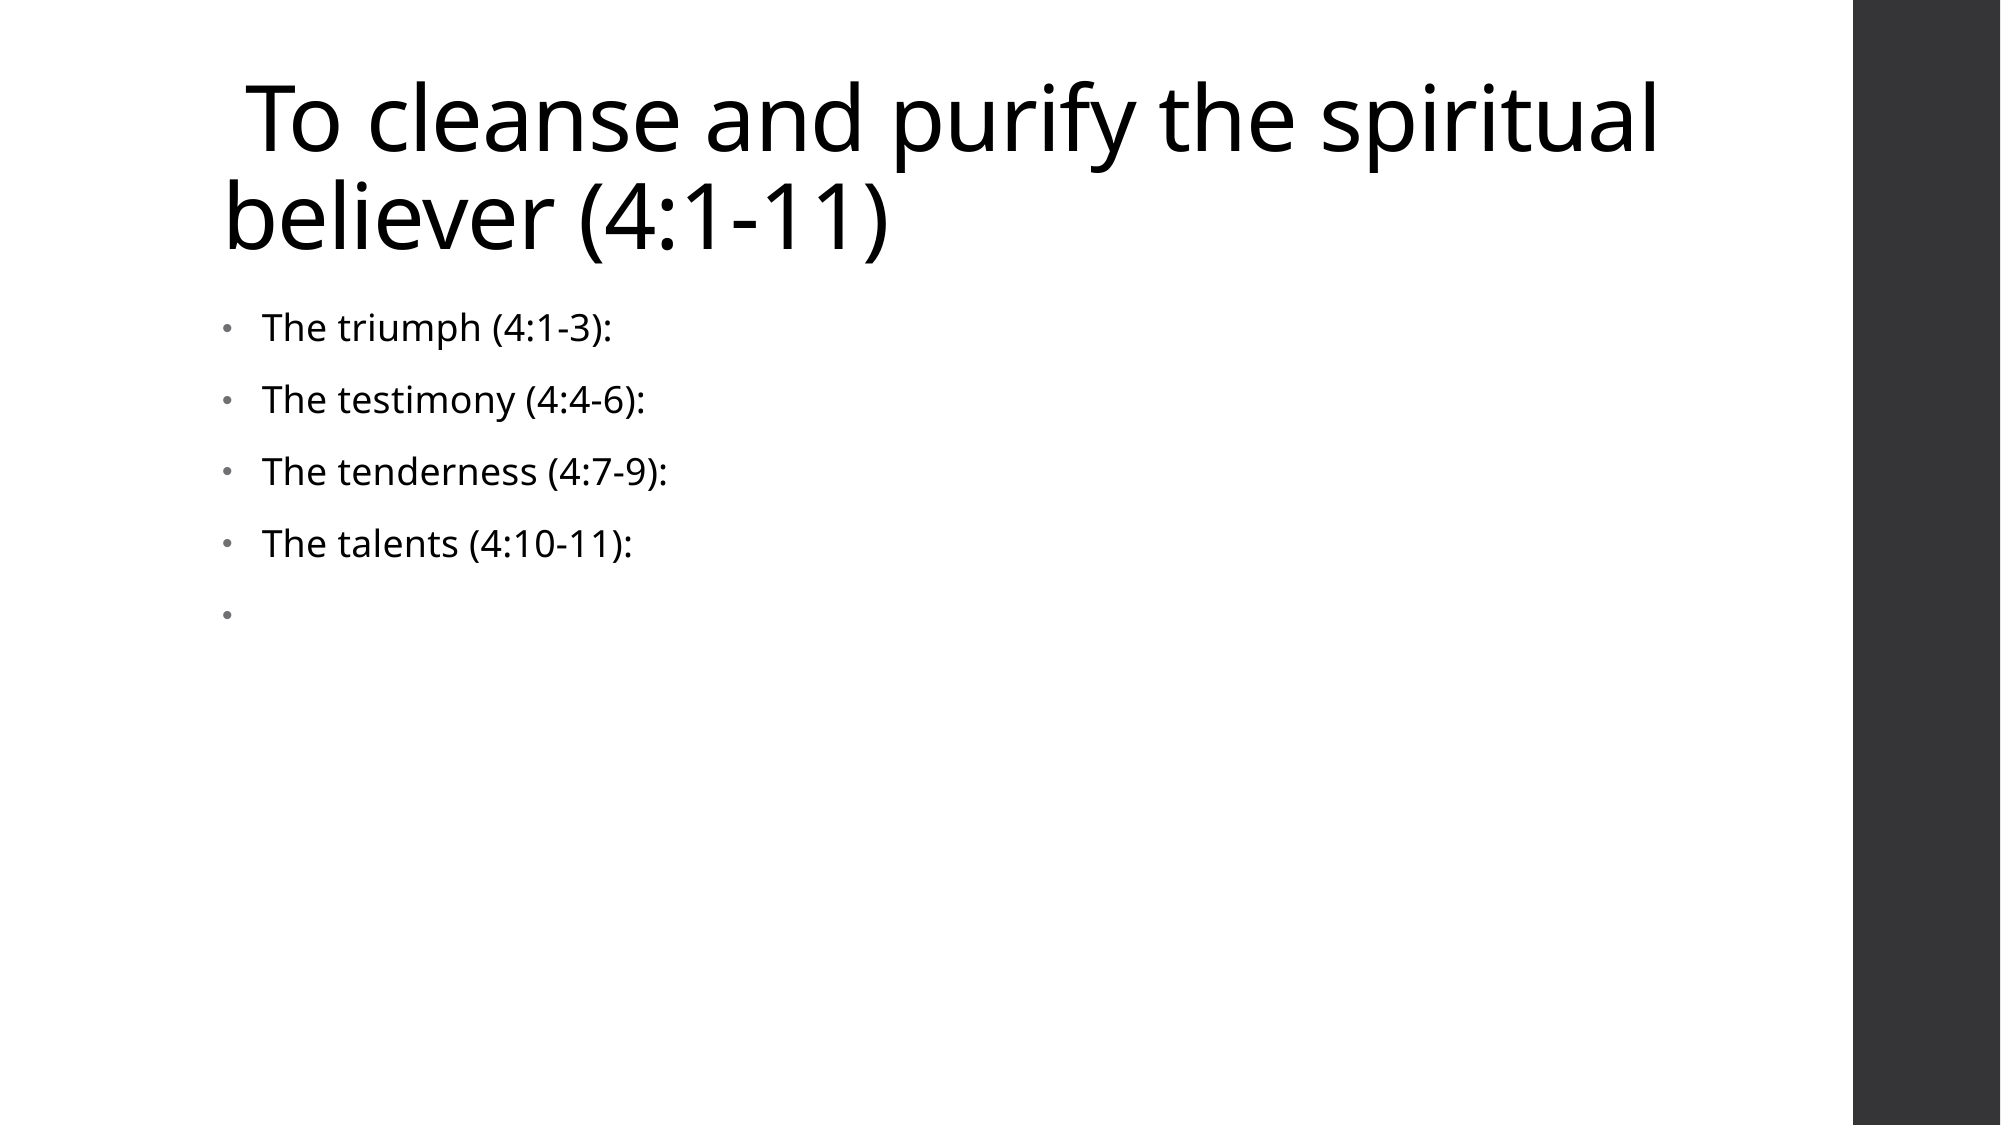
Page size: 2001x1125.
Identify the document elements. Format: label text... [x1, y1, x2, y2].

title To cleanse and purify the spiritual believer (4:1-11) [206, 60, 1797, 278]
list The triumph (4:1-3): The testimony (4:4-6): The tenderness (4:7-9): The talents (4:10-11): [206, 299, 1617, 1014]
